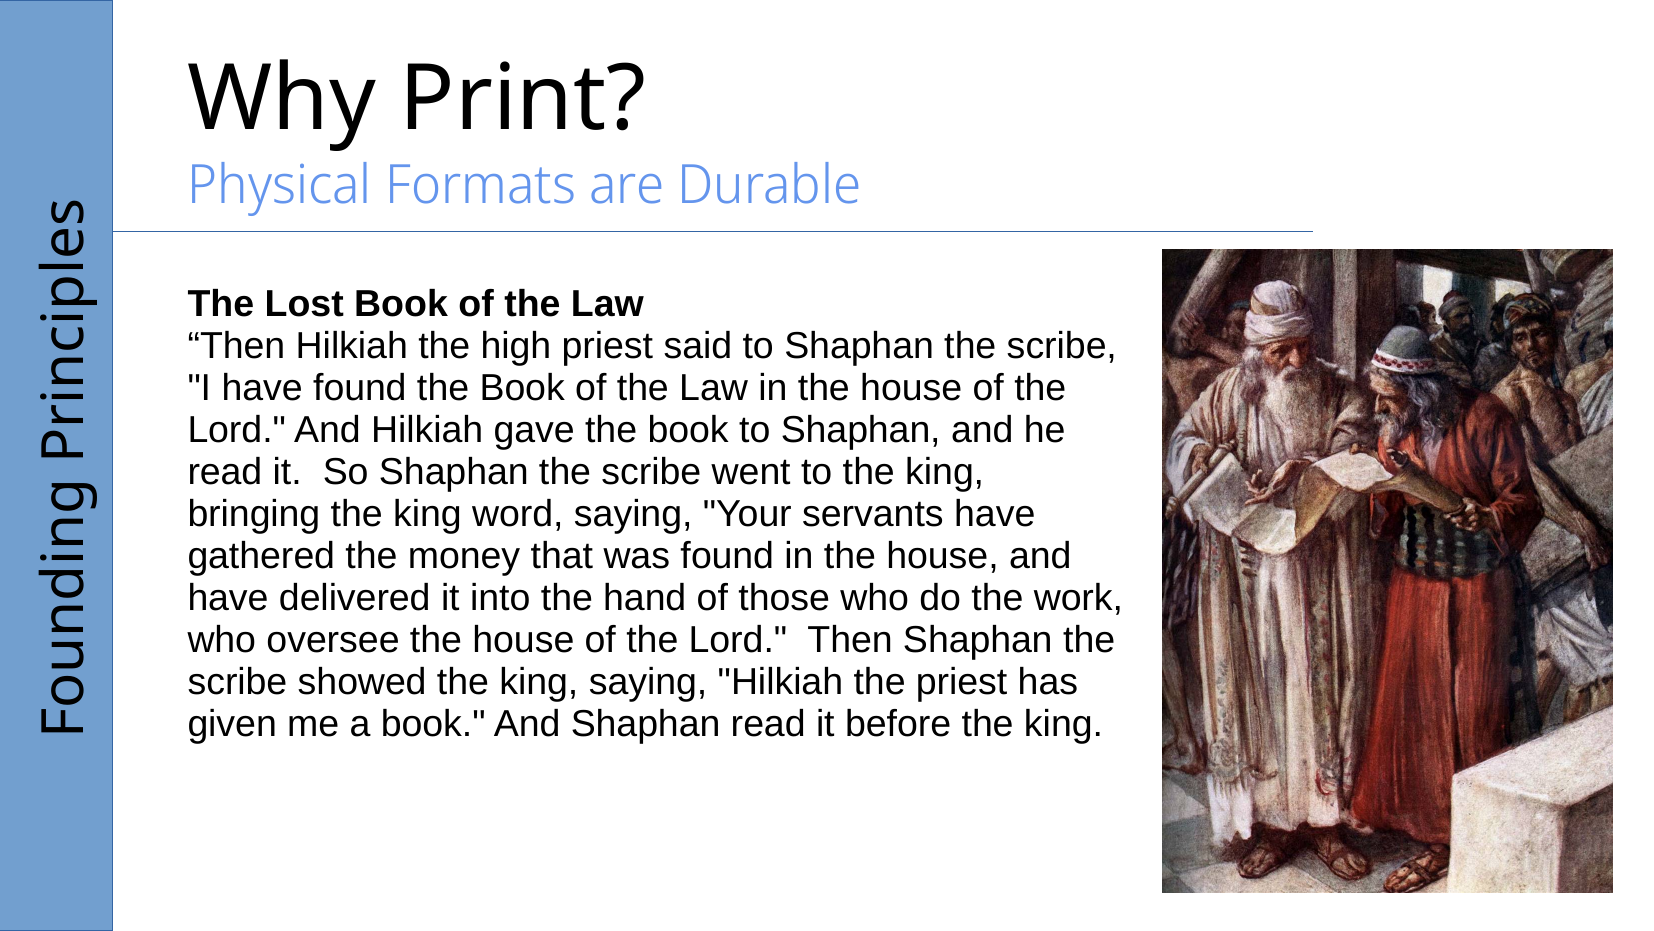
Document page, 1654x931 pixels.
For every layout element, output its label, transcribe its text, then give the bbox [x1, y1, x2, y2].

subtitle The Lost Book of the Law “Then Hilkiah the high priest said to Shaphan the scribe, "I have found the Book of the Law in the house of the Lord." And Hilkiah gave the book to Shaphan, and he read it. So Shaphan the scribe went to the king, bringing the king word, saying, "Your servants have gathered the money that was found in the house, and have delivered it into the hand of those who do the work, who oversee the house of the Lord." Then Shaphan the scribe showed the king, saying, "Hilkiah the priest has given me a book." And Shaphan read it before the king. [187, 282, 1126, 887]
text_box Founding Principles [13, 37, 105, 901]
text_box [0, 0, 113, 931]
title Why Print? [187, 33, 1571, 125]
title Physical Formats are Durable [187, 125, 1571, 239]
picture [1162, 249, 1613, 893]
